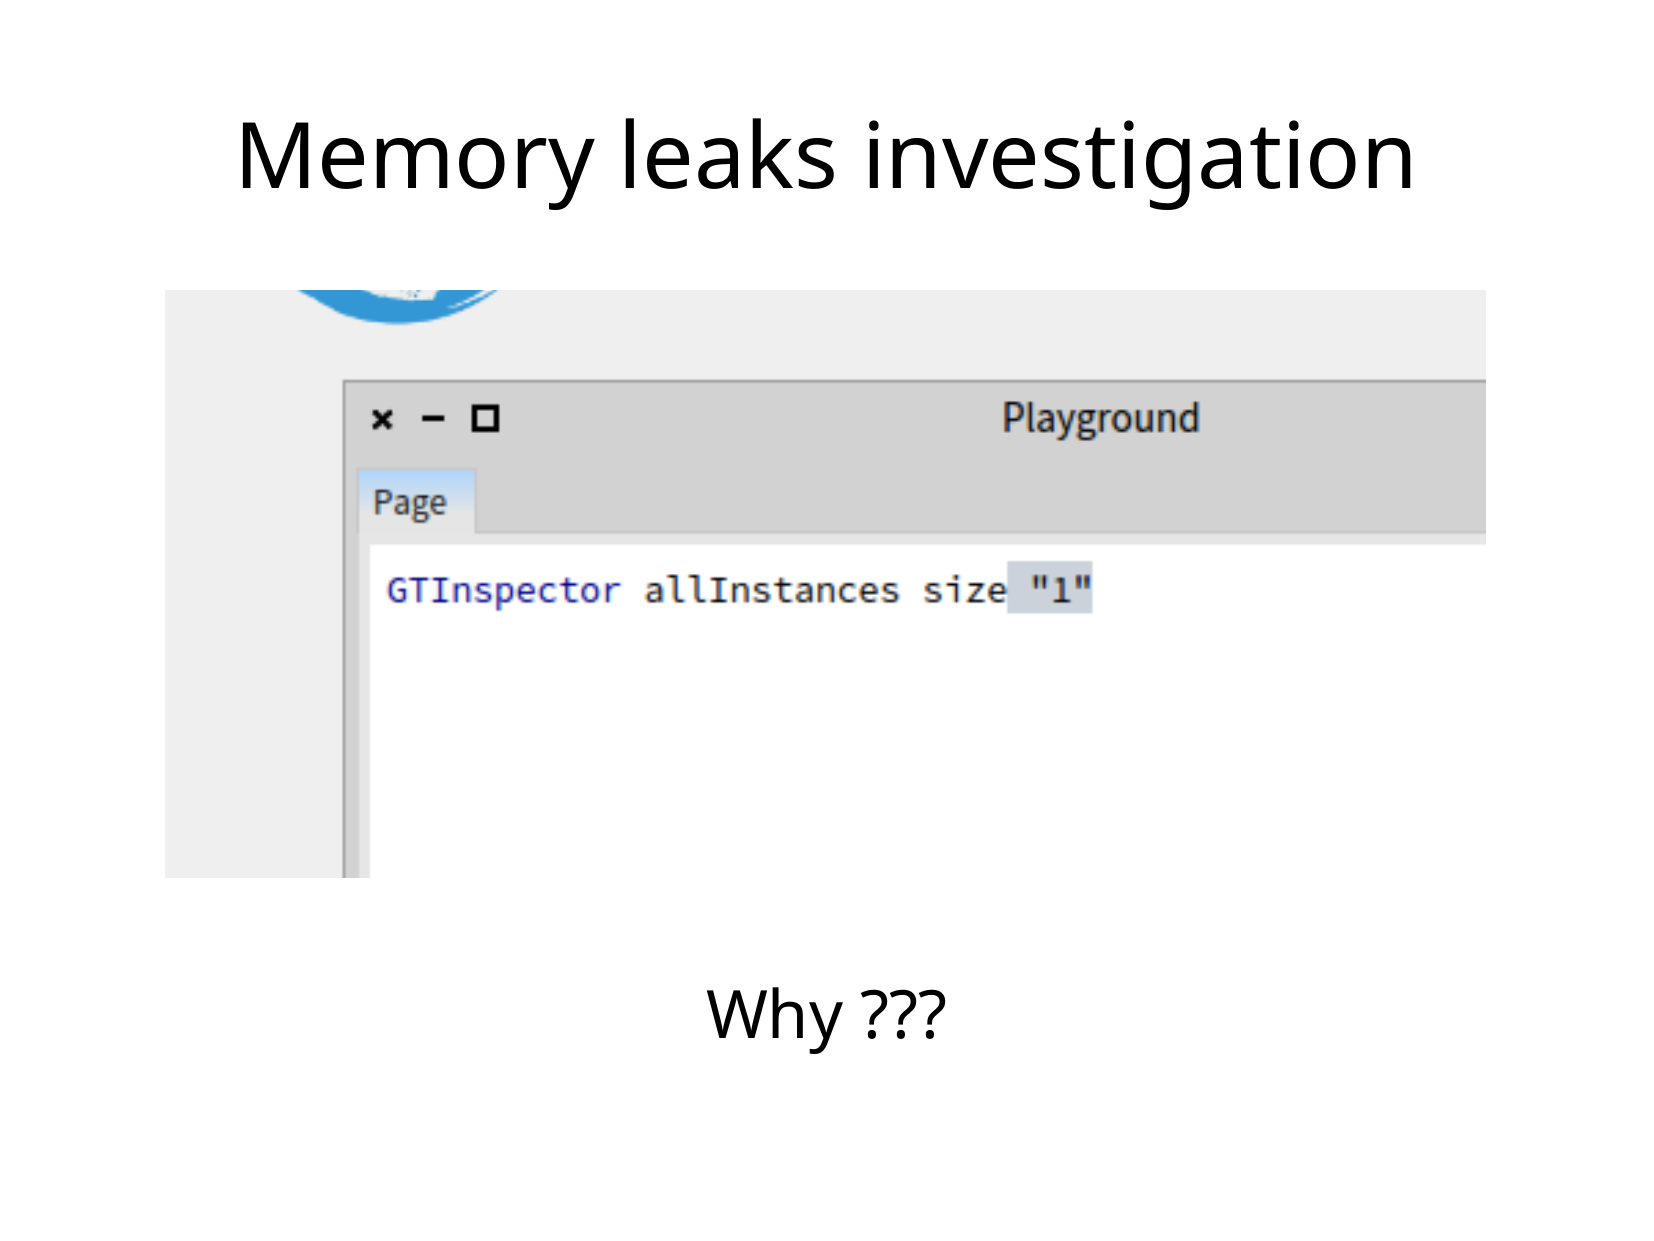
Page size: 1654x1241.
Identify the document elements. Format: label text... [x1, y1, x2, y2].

subtitle Why ??? [82, 287, 1571, 1013]
picture [165, 290, 1486, 878]
title Memory leaks investigation [82, 49, 1571, 257]
